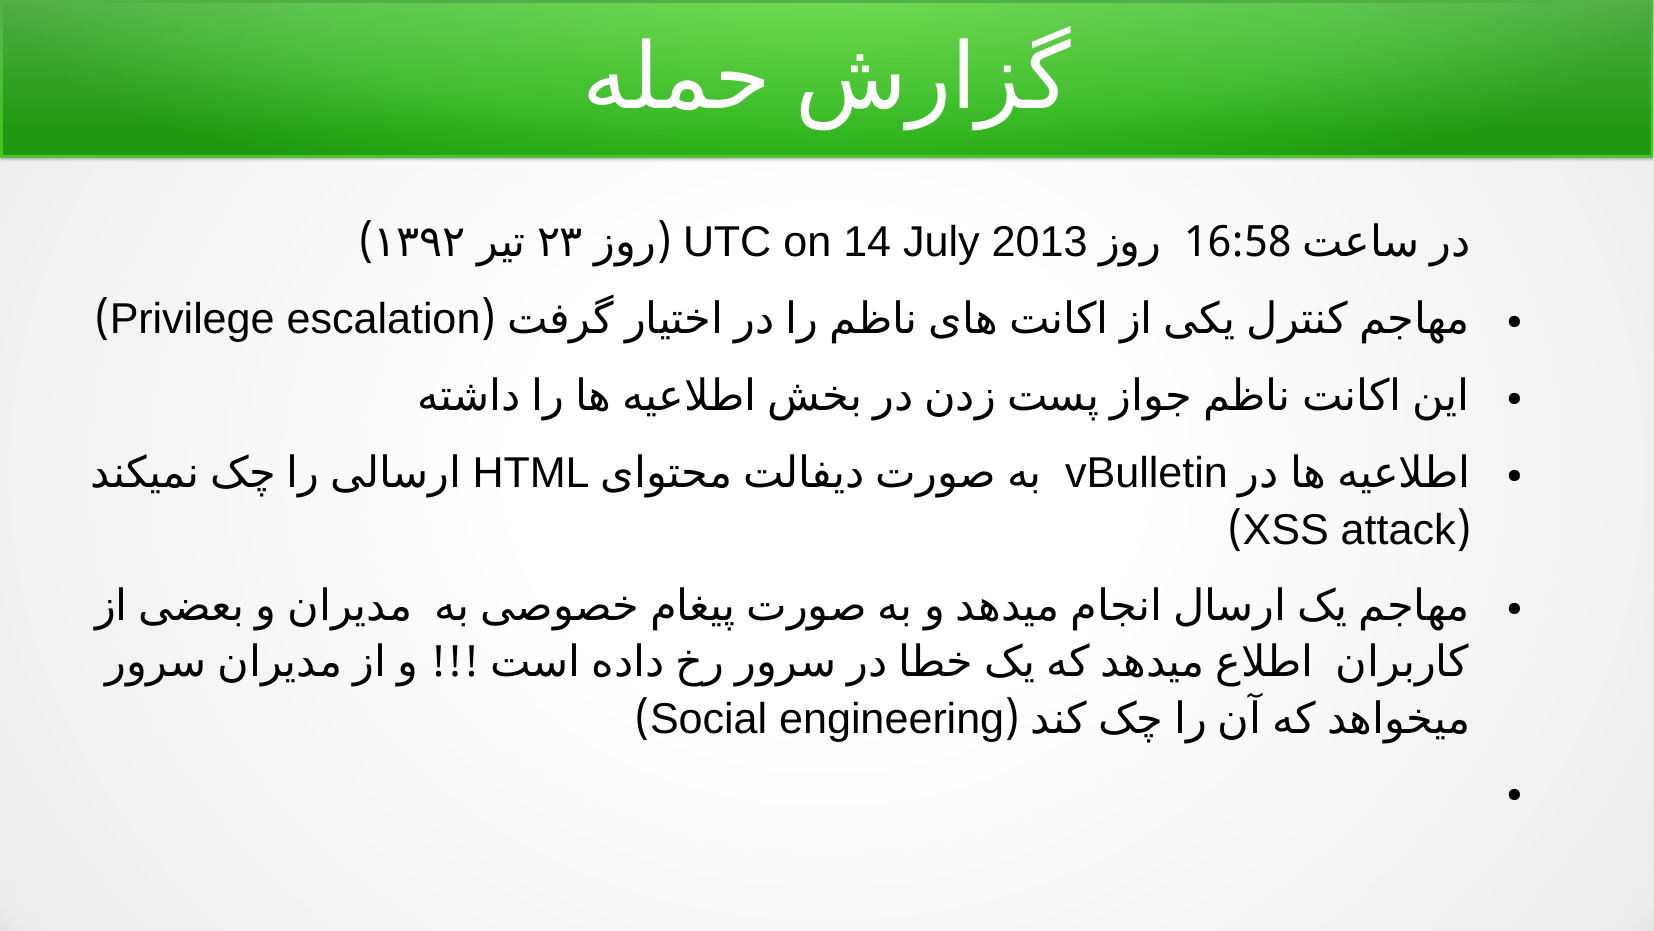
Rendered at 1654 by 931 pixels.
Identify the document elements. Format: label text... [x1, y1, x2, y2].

list در ساعت 16:58 روز UTC on 14 July 2013 (روز ۲۳ تیر ۱۳۹۲) مهاجم کنترل یکی از اکانت های ناظم را در اختیار گرفت (Privilege escalation) این اکانت ناظم جواز پست زدن در بخش اطلاعیه ها را داشته اطلاعیه ها در vBulletin به صورت دیفالت محتوای HTML ارسالی را چک نمیکند (XSS attack) مهاجم یک ارسال انجام میدهد و به صورت پیغام خصوصی به مدیران و بعضی از کاربران اطلاع میدهد که یک خطا در سرور رخ داده است !!! و از مدیران سرور میخواهد که آن را چک کند (Social engineering) [82, 217, 1538, 758]
title گزارش حمله [82, 30, 1571, 141]
